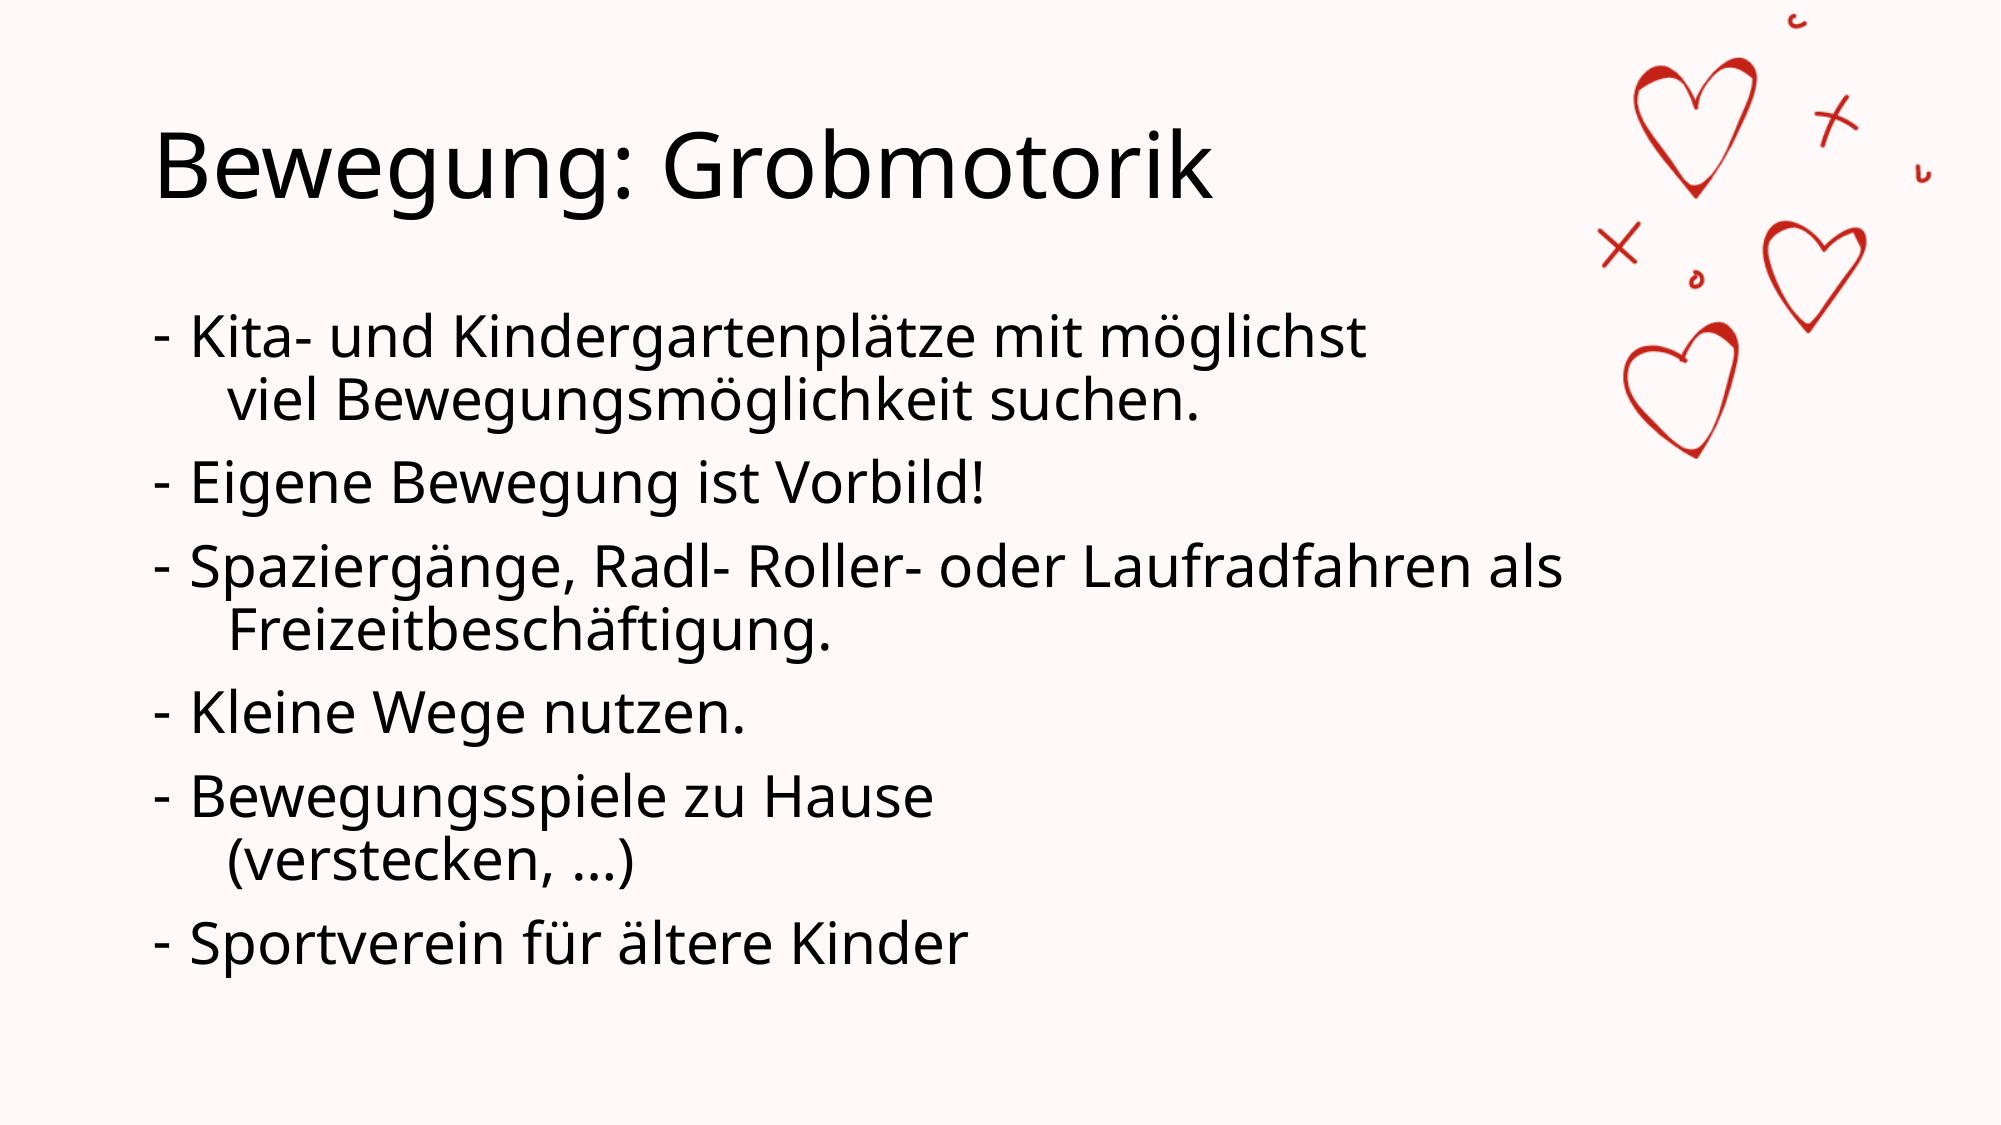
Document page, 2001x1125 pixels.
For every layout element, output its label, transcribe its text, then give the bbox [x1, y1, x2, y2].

list Kita- und Kindergartenplätze mit möglichst viel Bewegungsmöglichkeit suchen. Eigene Bewegung ist Vorbild! Spaziergänge, Radl- Roller- oder Laufradfahren als Freizeitbeschäftigung. Kleine Wege nutzen. Bewegungsspiele zu Hause (verstecken, …) Sportverein für ältere Kinder [137, 299, 1863, 1014]
picture [1557, 0, 2000, 558]
title Bewegung: Grobmotorik [137, 59, 1863, 278]
